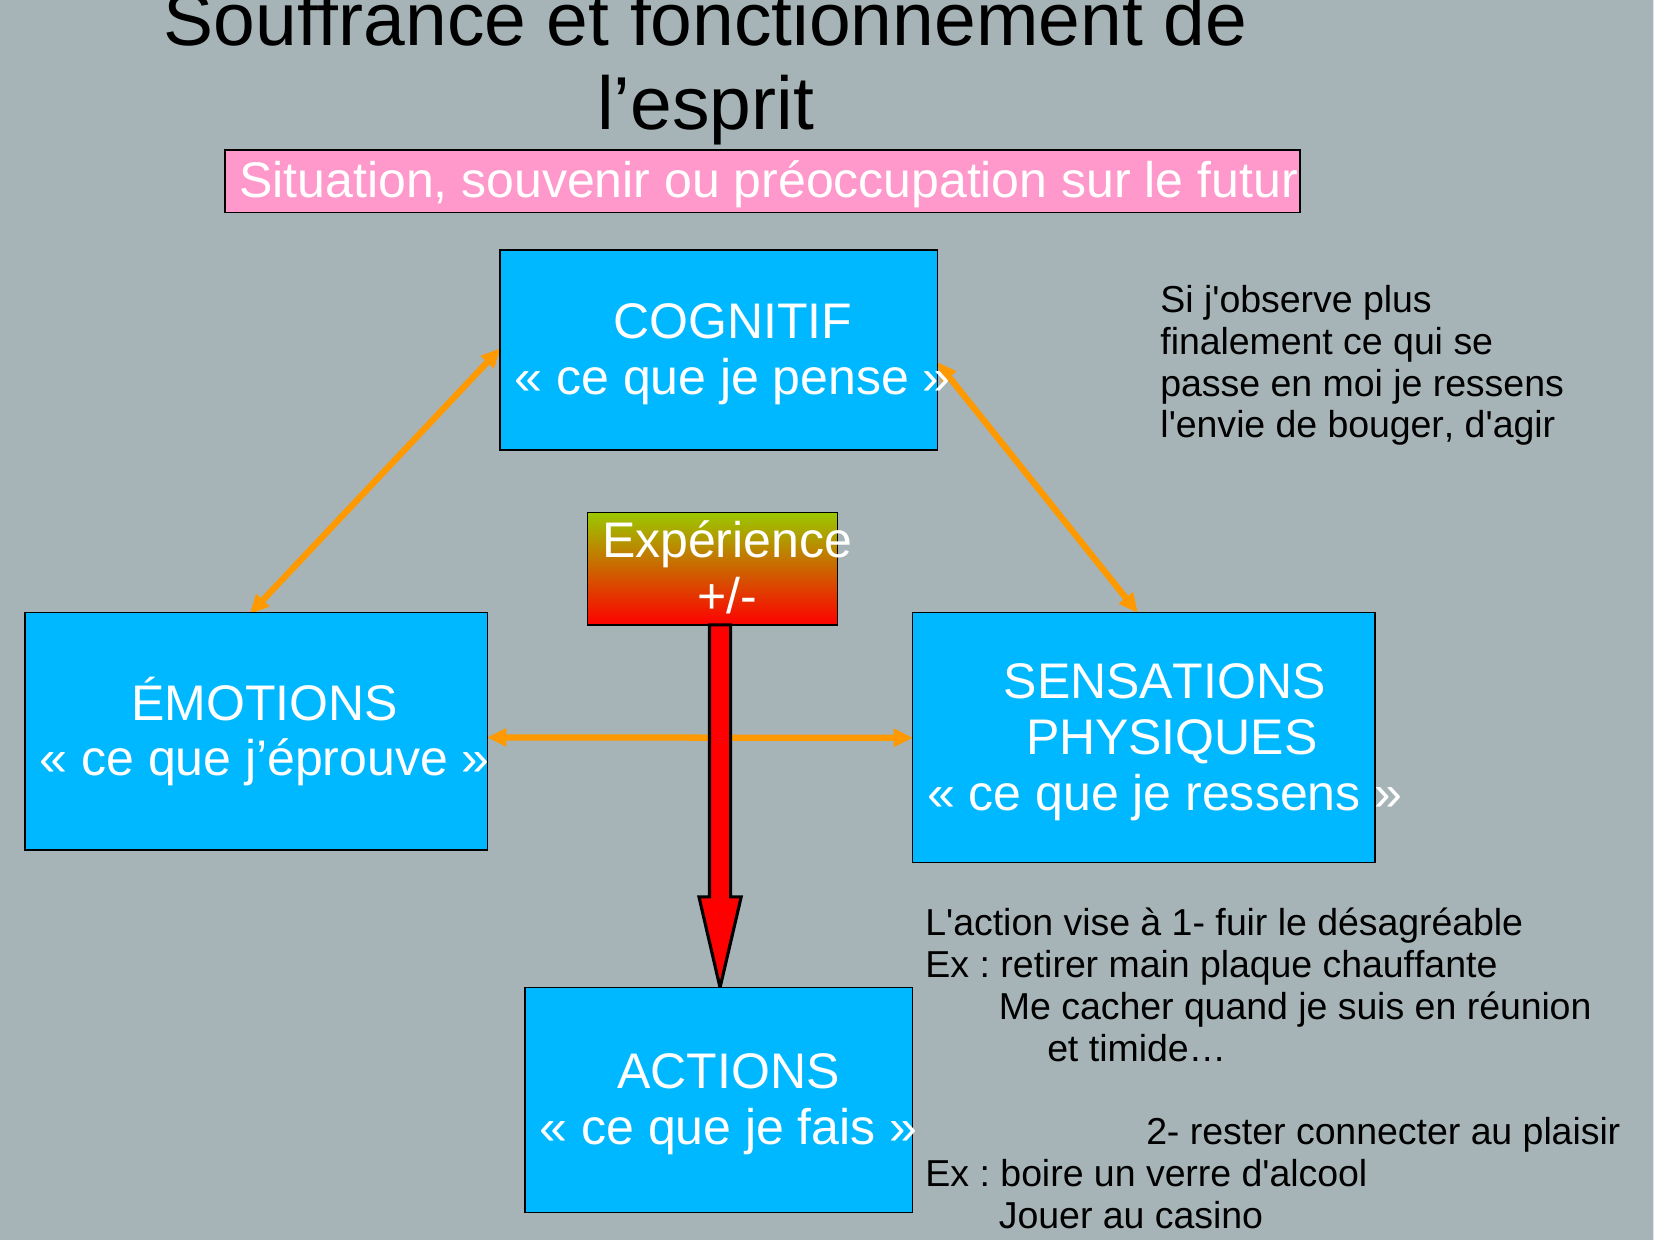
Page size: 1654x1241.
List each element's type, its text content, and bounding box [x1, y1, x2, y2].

text_box ACTIONS « ce que je fais » [525, 987, 910, 1213]
text_box Si j'observe plus finalement ce qui se passe en moi je ressens l'envie de bouger, d'agir [1145, 271, 1595, 457]
text_box [698, 624, 742, 987]
text_box ÉMOTIONS « ce que j’éprouve » [24, 612, 488, 850]
text_box L'action vise à 1- fuir le désagréable Ex : retirer main plaque chauffante Me cacher quand je suis en réunion et timide… 2- rester connecter au plaisir Ex : boire un verre d'alcool Jouer au casino [910, 894, 1645, 1241]
text_box Expérience +/- [587, 512, 838, 625]
text_box SENSATIONS PHYSIQUES « ce que je ressens » [912, 612, 1375, 863]
title Souffrance et fonctionnement de l’esprit [37, 0, 1374, 125]
text_box COGNITIF « ce que je pense » [500, 249, 938, 450]
text_box Situation, souvenir ou préoccupation sur le futur [224, 150, 1300, 213]
